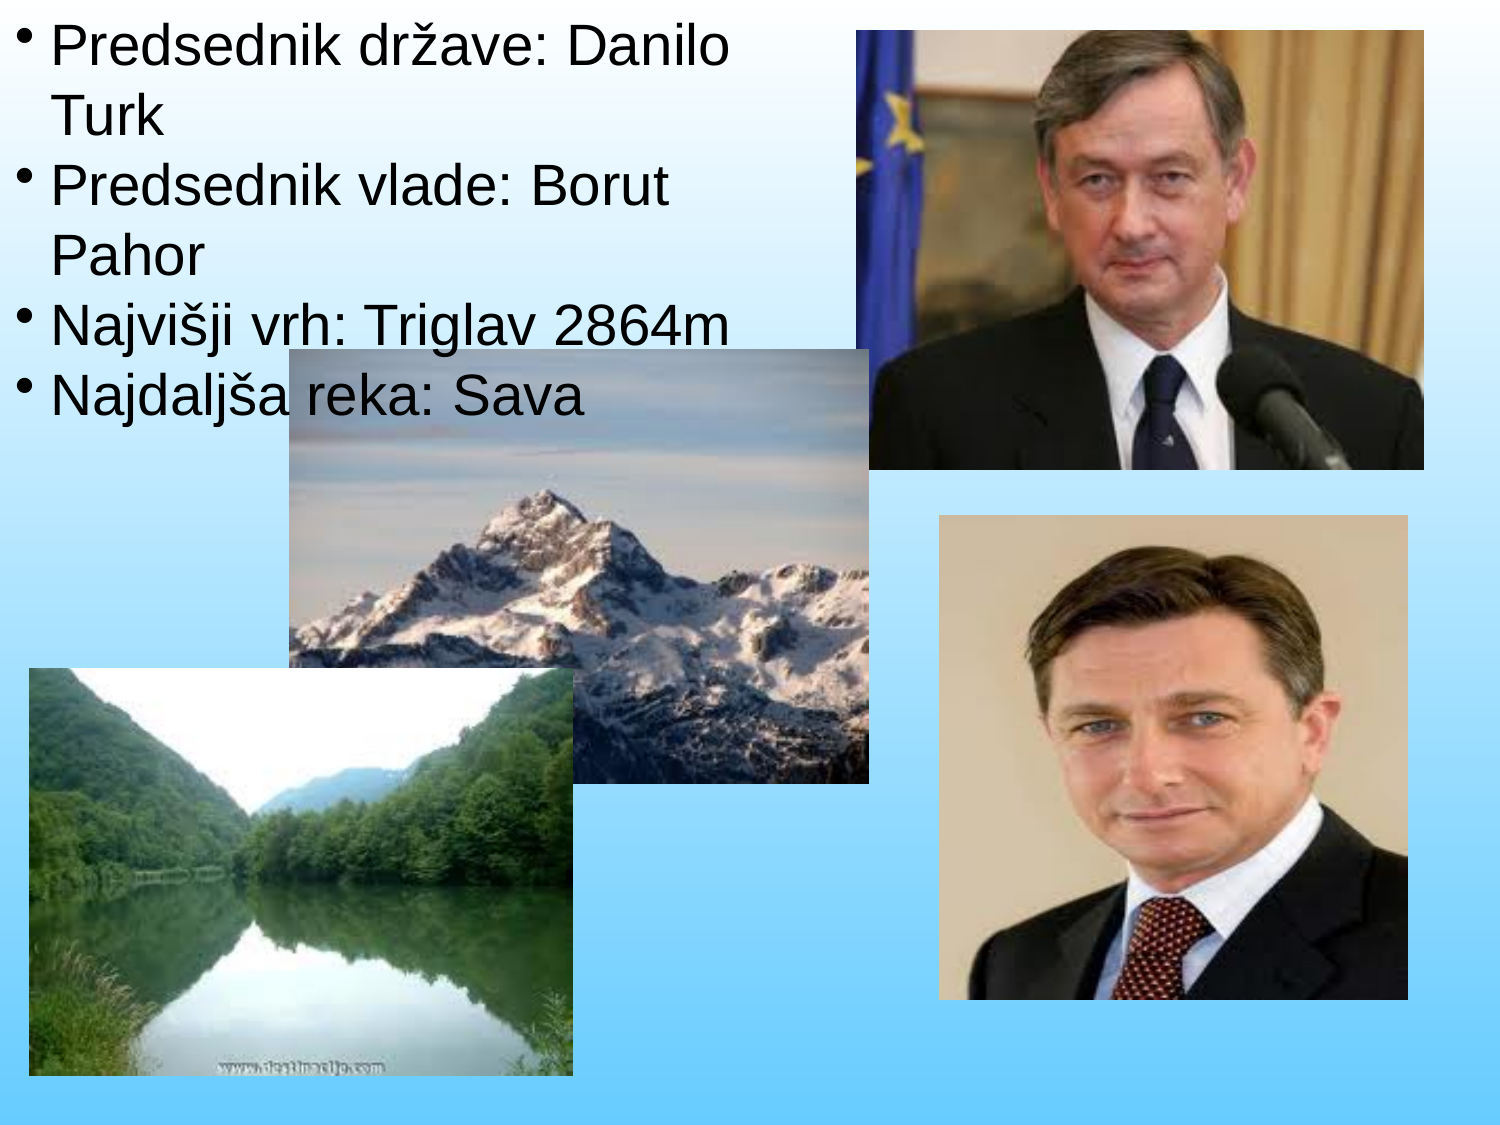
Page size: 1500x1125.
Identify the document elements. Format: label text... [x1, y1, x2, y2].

picture [939, 515, 1408, 1000]
picture [29, 30, 1424, 1076]
text_box Predsednik države: Danilo Turk Predsednik vlade: Borut Pahor Najvišji vrh: Triglav 2864m Najdaljša reka: Sava [0, 0, 857, 435]
